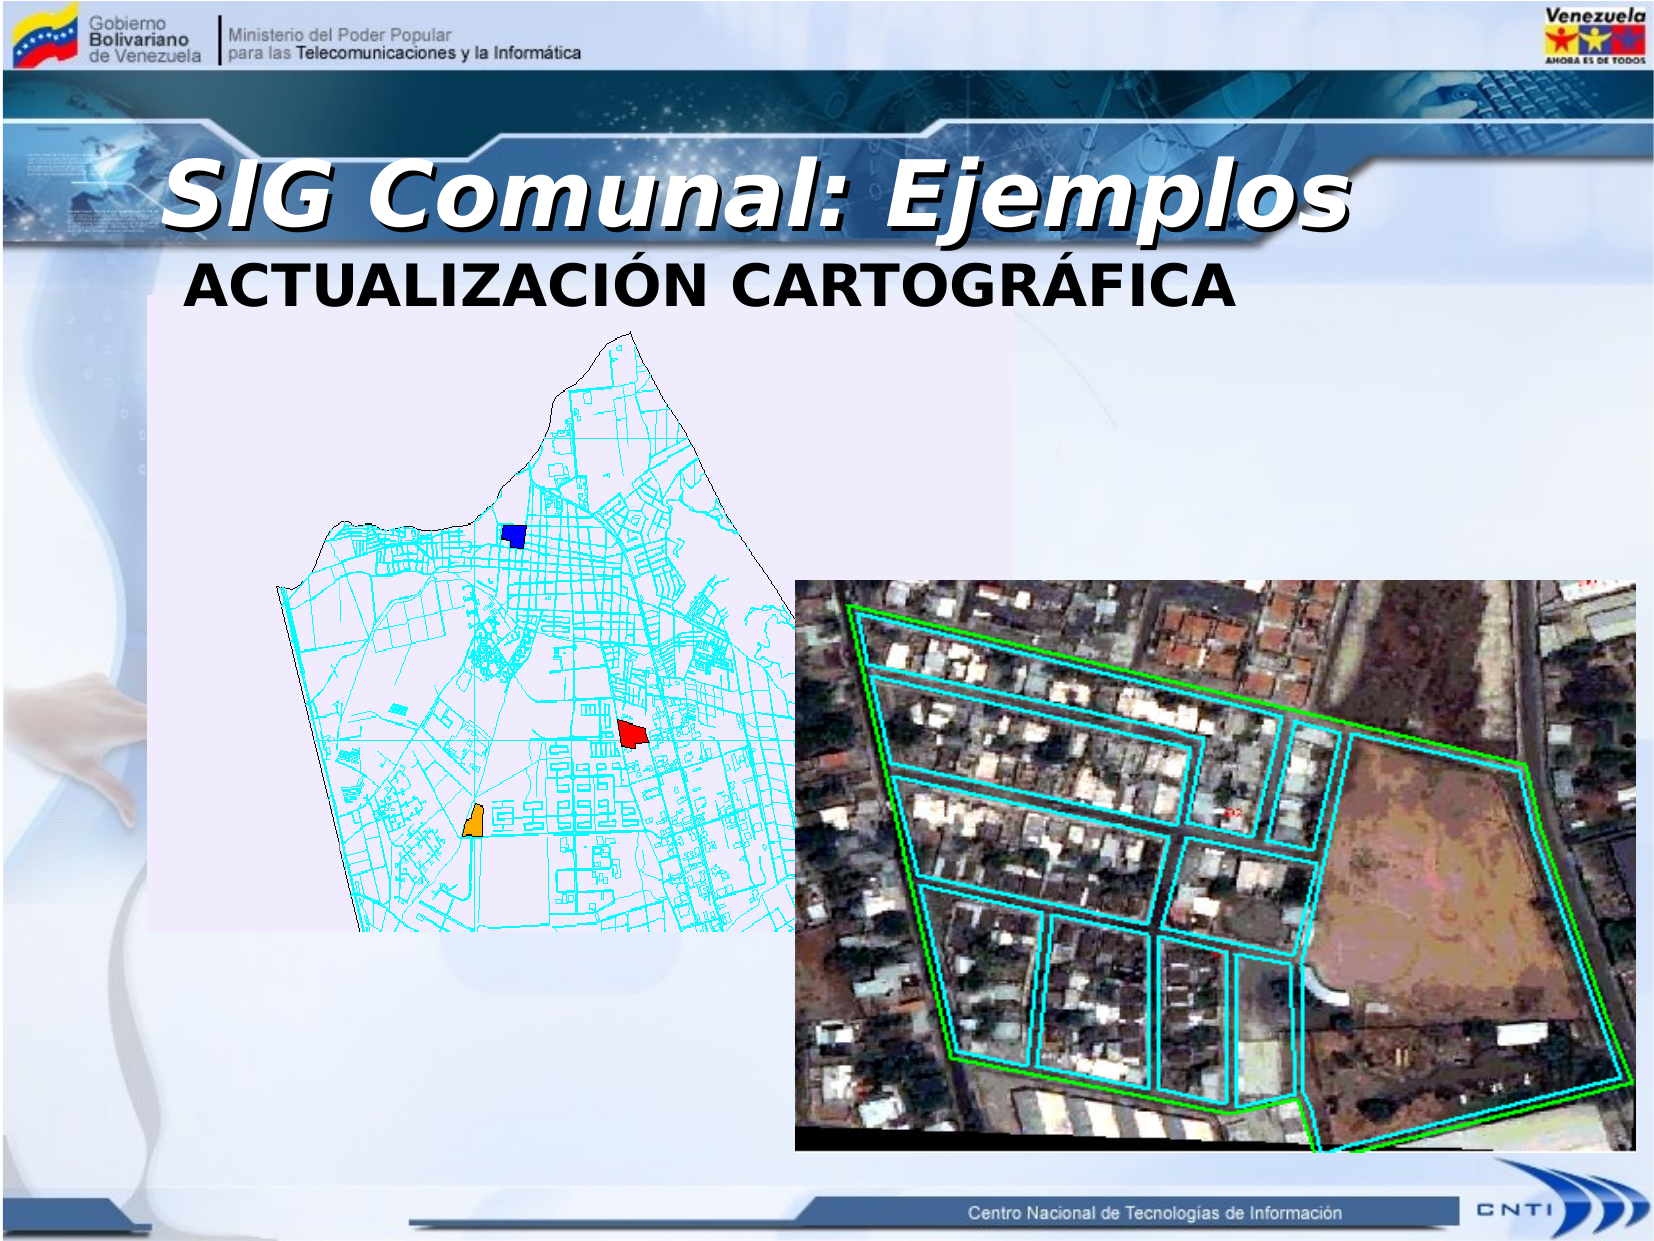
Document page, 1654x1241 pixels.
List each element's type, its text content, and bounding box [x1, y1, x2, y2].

text_box ACTUALIZACIÓN CARTOGRÁFICA [168, 299, 1252, 328]
title SIG Comunal: Ejemplos [12, 91, 1501, 299]
picture [2, 1, 1654, 1241]
chart [147, 299, 1636, 1153]
